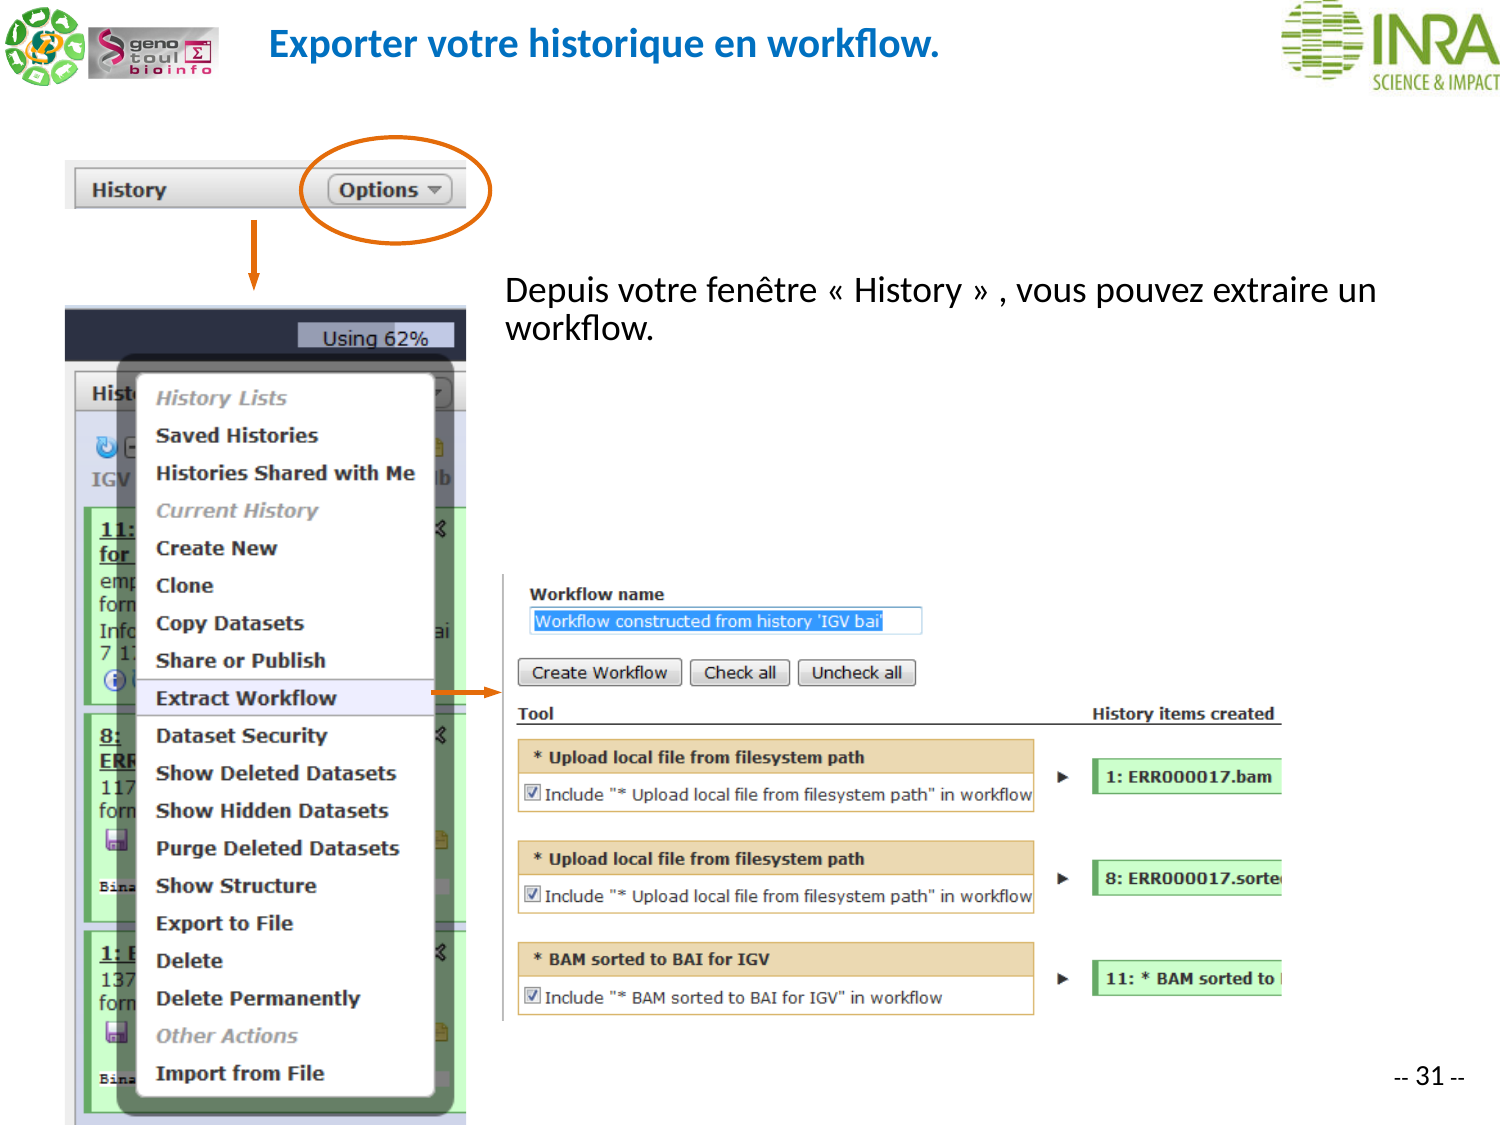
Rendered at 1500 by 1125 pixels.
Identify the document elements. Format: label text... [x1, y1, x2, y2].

picture [1281, 0, 1500, 110]
text_box Depuis votre fenêtre « History » , vous pouvez extraire un workflow. [490, 267, 1471, 374]
picture [501, 574, 1282, 1021]
picture [64, 160, 313, 209]
text_box Exporter votre historique en workflow. [253, 19, 1270, 86]
picture [64, 305, 467, 1125]
picture [5, 7, 85, 86]
picture [304, 160, 467, 209]
picture [88, 27, 219, 79]
